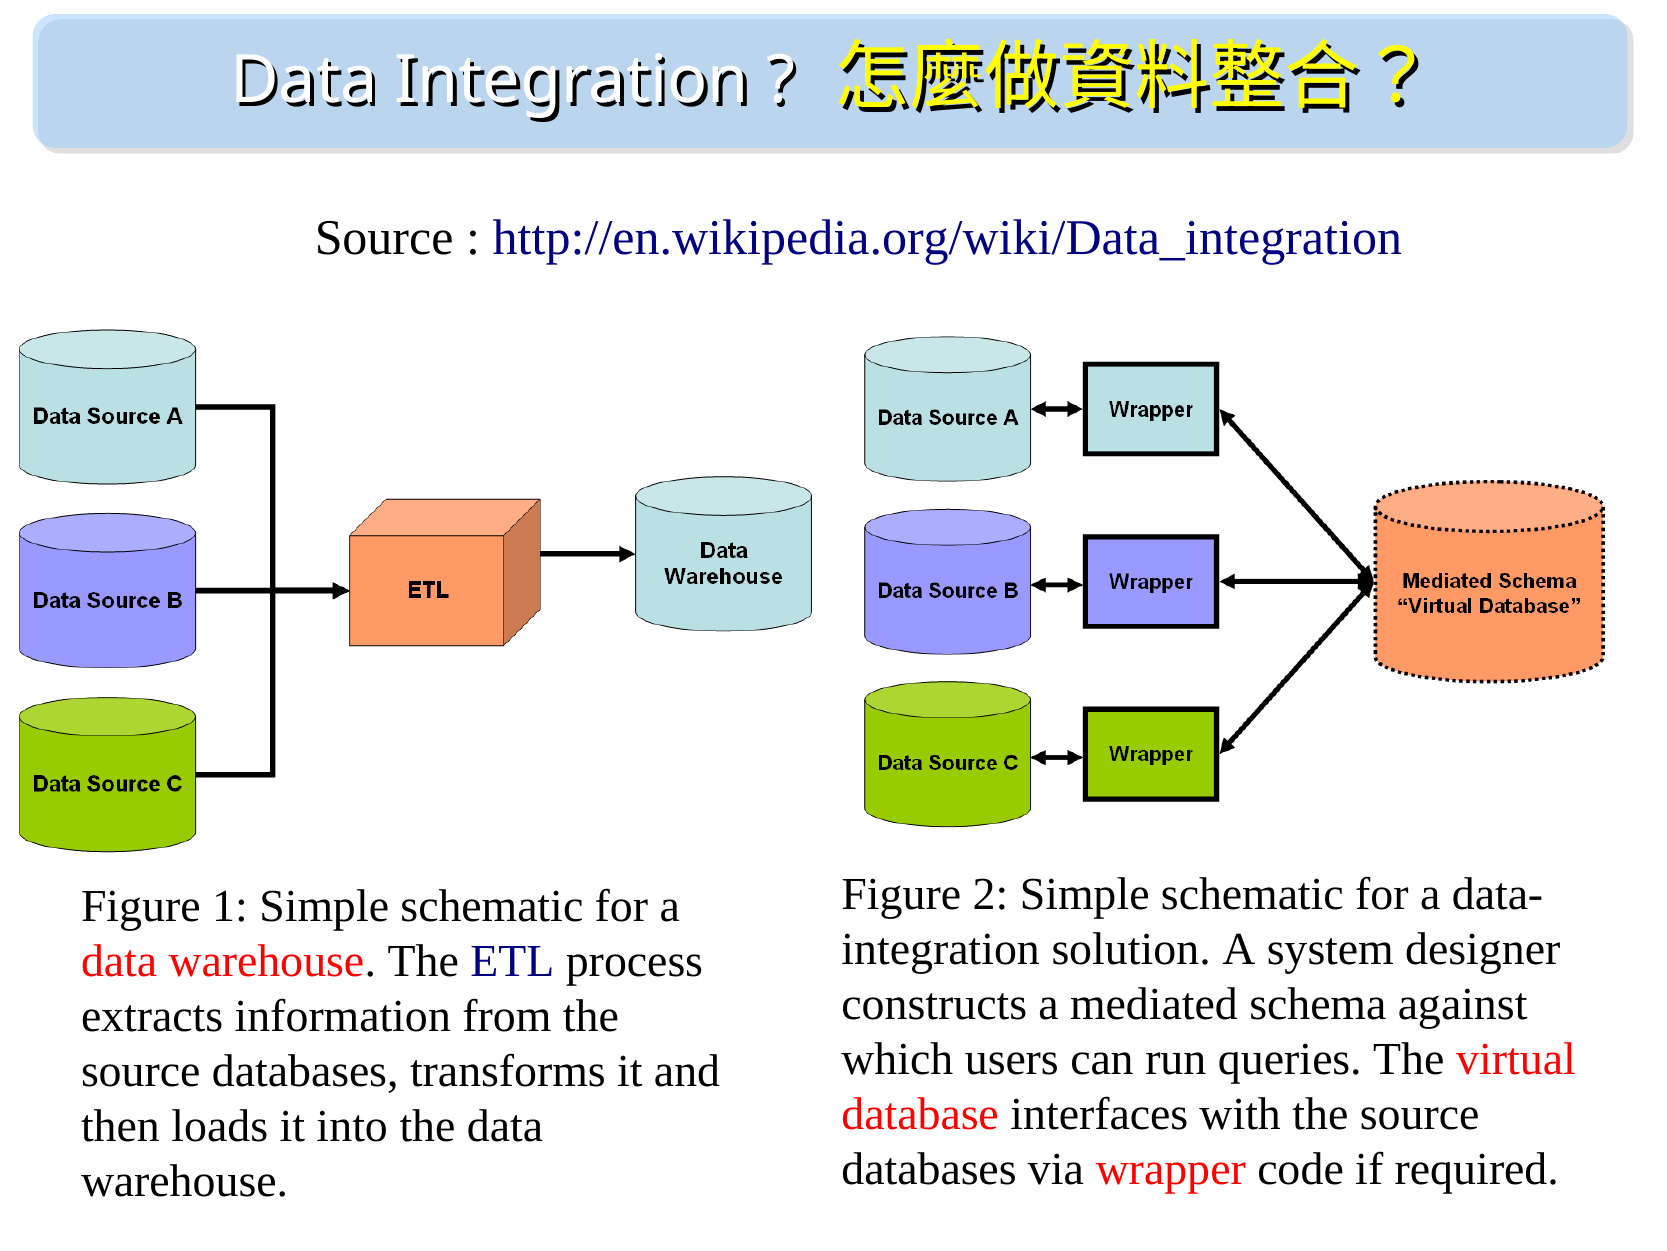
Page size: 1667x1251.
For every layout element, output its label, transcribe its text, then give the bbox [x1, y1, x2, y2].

picture [1, 274, 1644, 895]
title Data Integration ? 怎麼做資料整合？ [0, 7, 1665, 148]
text_box Source : http://en.wikipedia.org/wiki/Data_integration [300, 197, 1441, 273]
text_box Figure 1: Simple schematic for a data warehouse. The ETL process extracts information from the source databases, transforms it and then loads it into the data warehouse. [66, 868, 756, 1213]
text_box Figure 2: Simple schematic for a data-integration solution. A system designer constructs a mediated schema against which users can run queries. The virtual database interfaces with the source databases via wrapper code if required. [826, 856, 1619, 1202]
